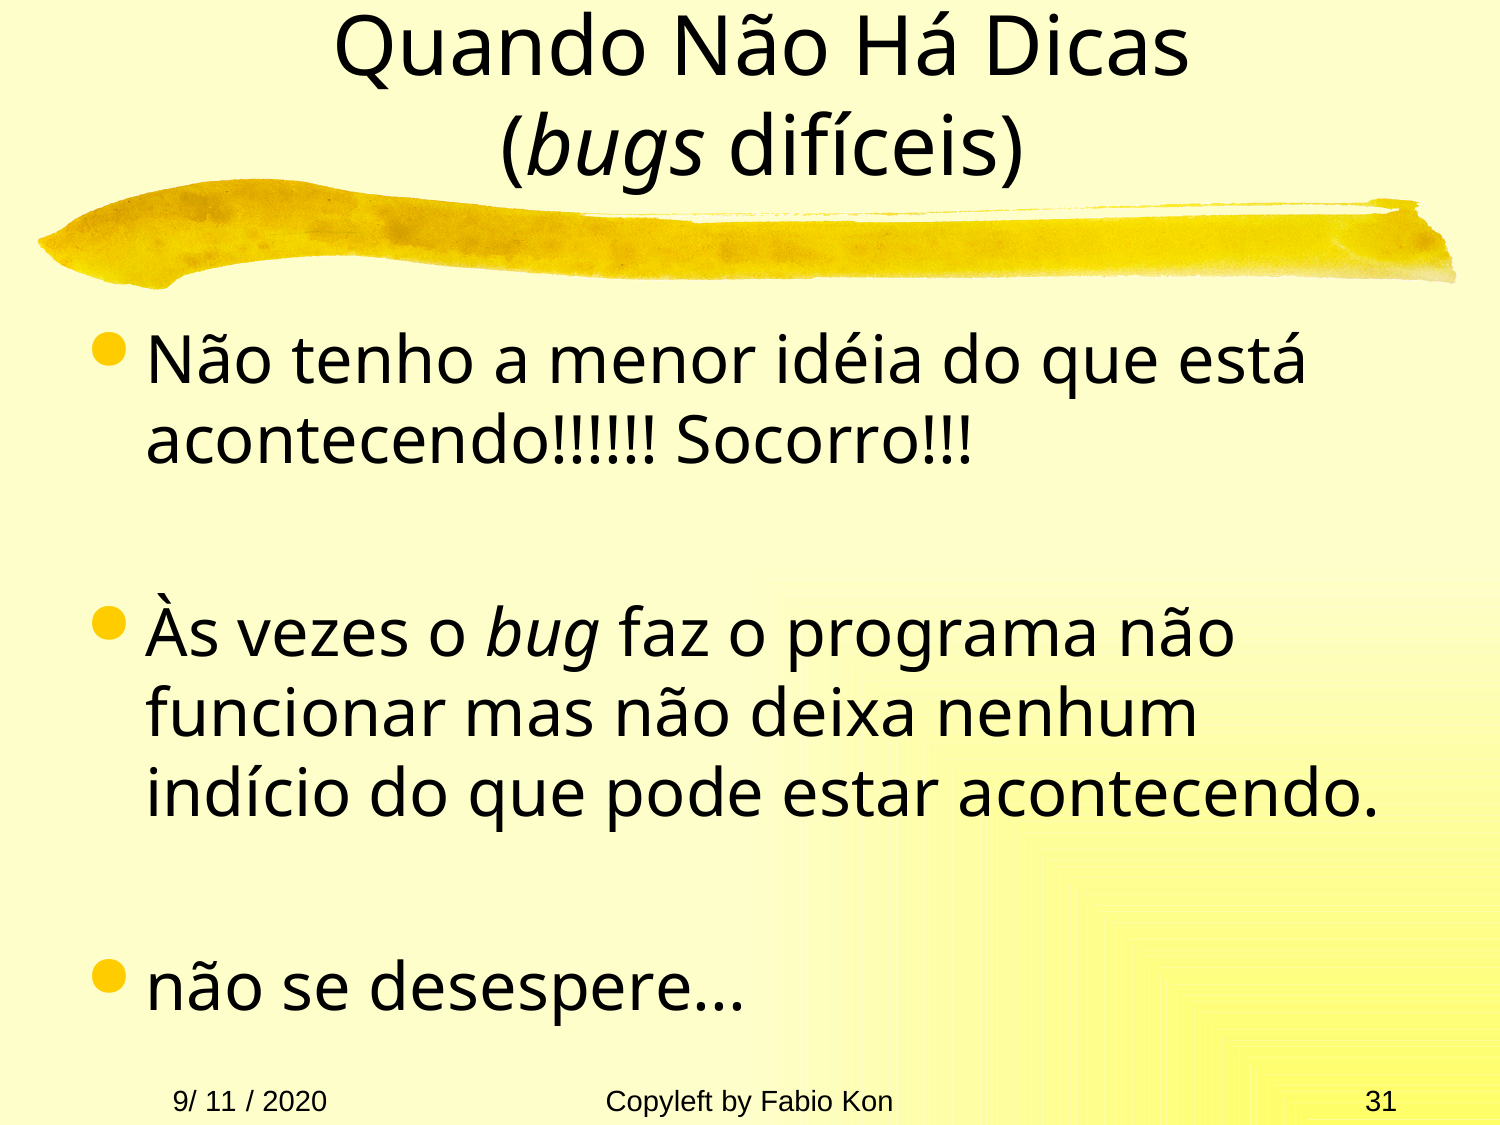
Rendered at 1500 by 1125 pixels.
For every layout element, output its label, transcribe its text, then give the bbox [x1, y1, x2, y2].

picture [24, 174, 1463, 297]
list Não tenho a menor idéia do que está acontecendo!!!!!! Socorro!!! Às vezes o bug faz o programa não funcionar mas não deixa nenhum indício do que pode estar acontecendo. não se desespere... [74, 309, 1417, 1038]
title Quando Não Há Dicas (bugs difíceis) [125, 0, 1401, 200]
